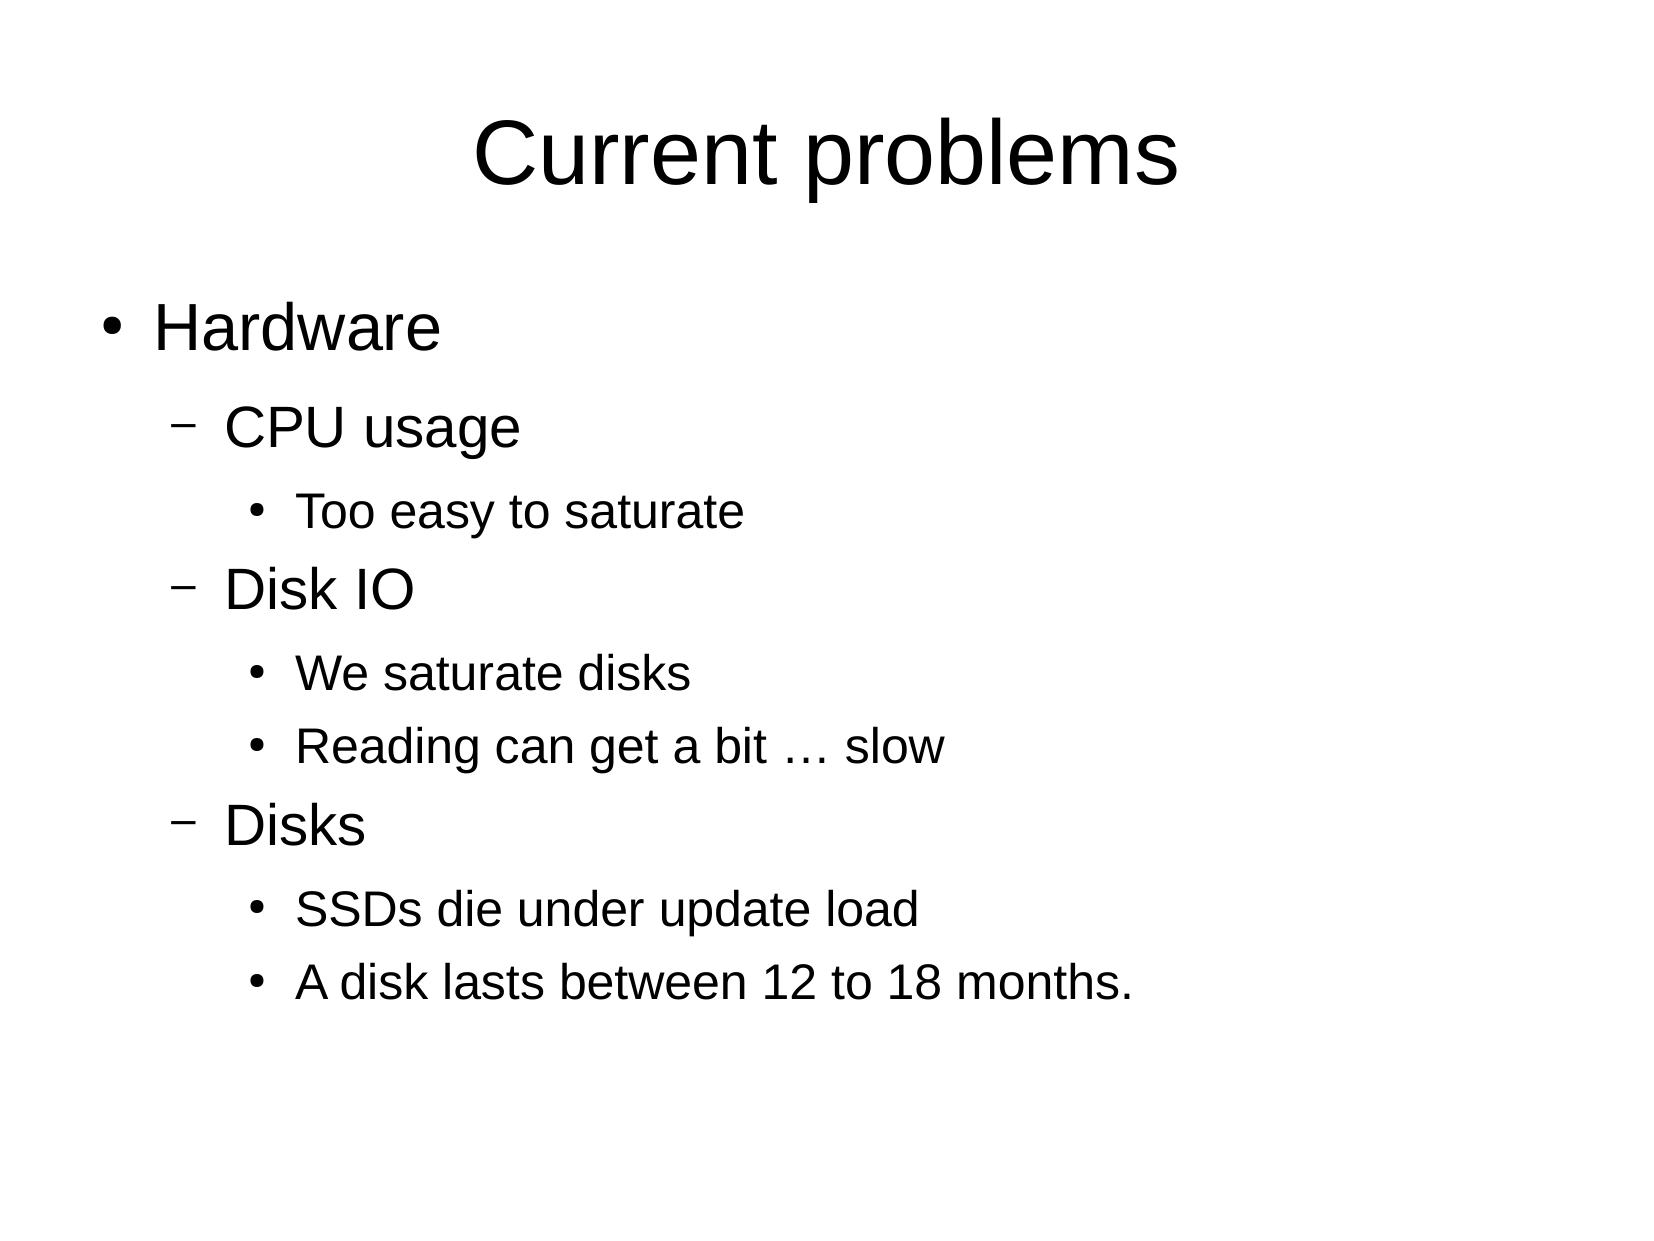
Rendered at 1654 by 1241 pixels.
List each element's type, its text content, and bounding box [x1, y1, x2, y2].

list Hardware CPU usage Too easy to saturate Disk IO We saturate disks Reading can get a bit … slow Disks SSDs die under update load A disk lasts between 12 to 18 months. [82, 290, 1538, 1141]
title Current problems [82, 49, 1571, 257]
